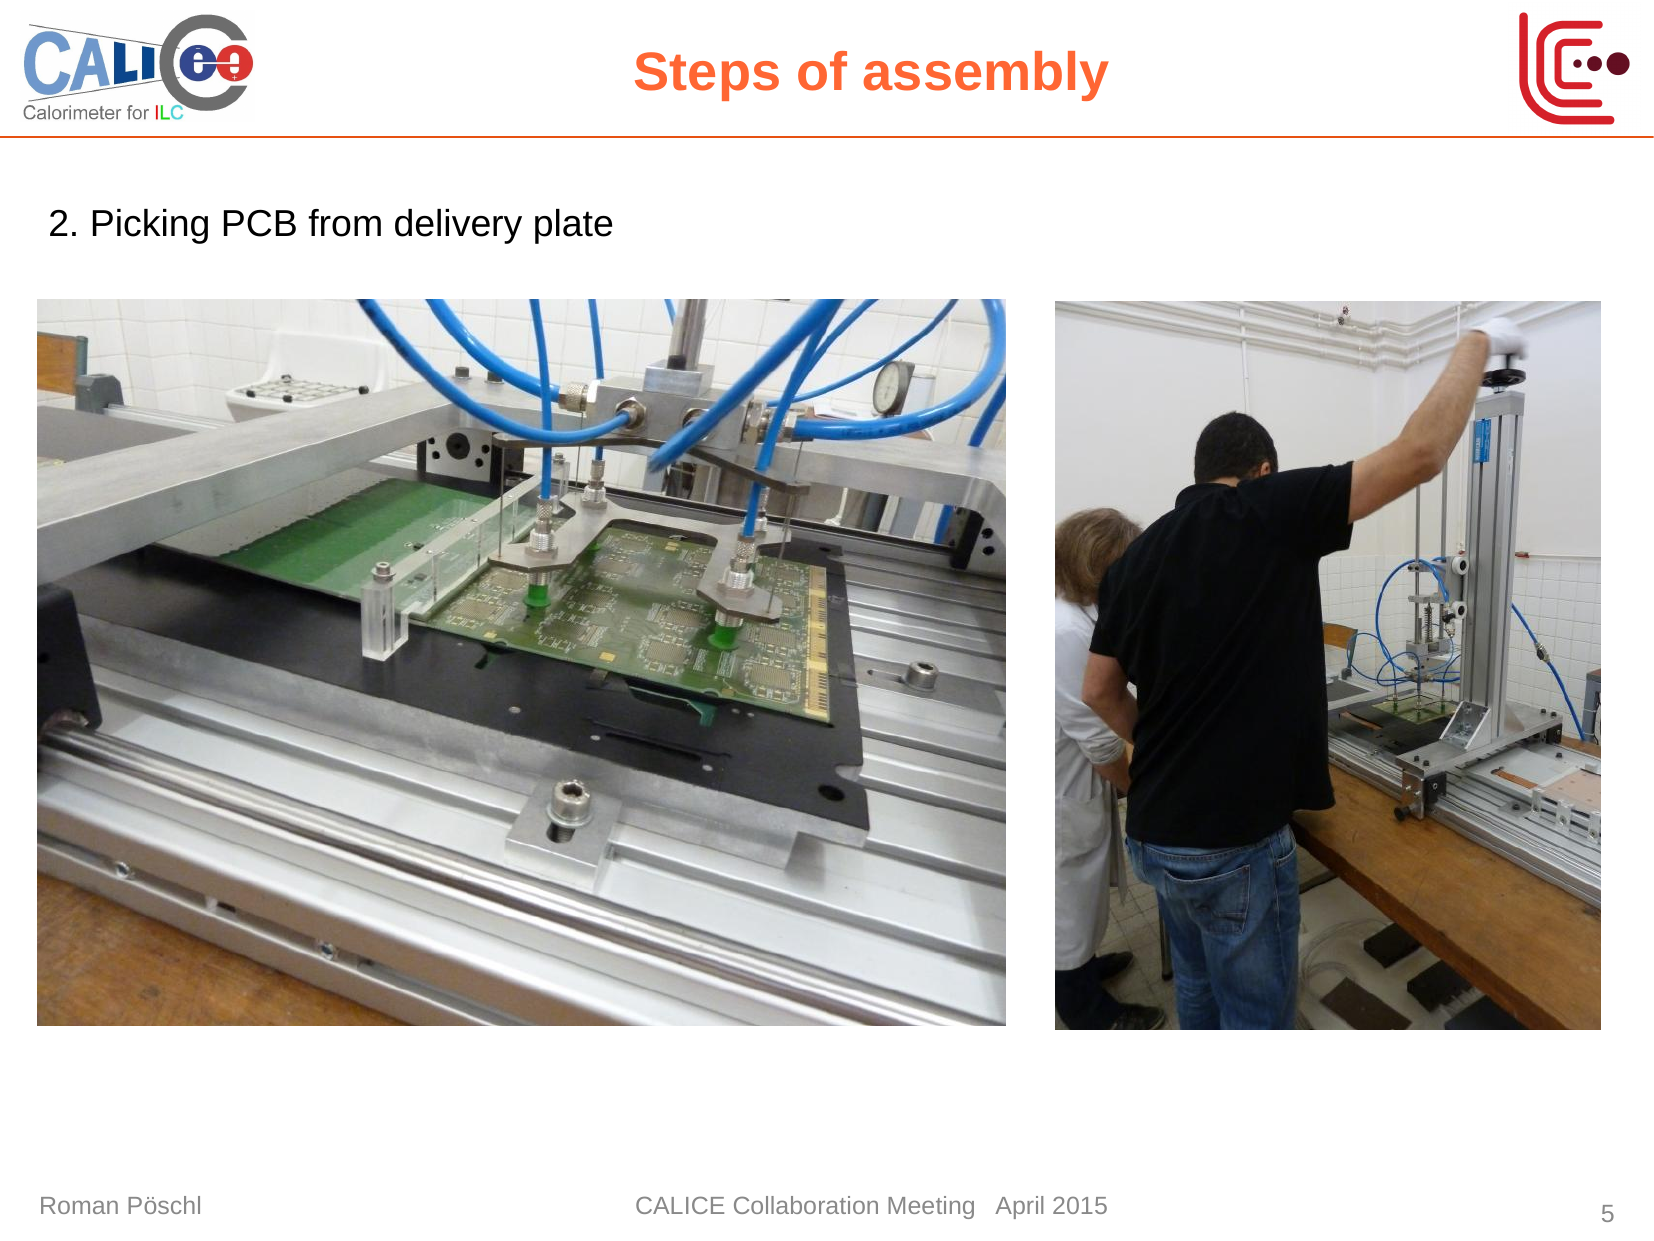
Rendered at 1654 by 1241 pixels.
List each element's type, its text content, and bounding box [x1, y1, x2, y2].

picture [20, 10, 255, 122]
title Steps of assembly [128, 29, 1617, 113]
picture [37, 299, 1006, 1027]
picture [1055, 301, 1601, 1030]
text_box 2. Picking PCB from delivery plate [33, 195, 631, 252]
picture [1508, 2, 1641, 135]
